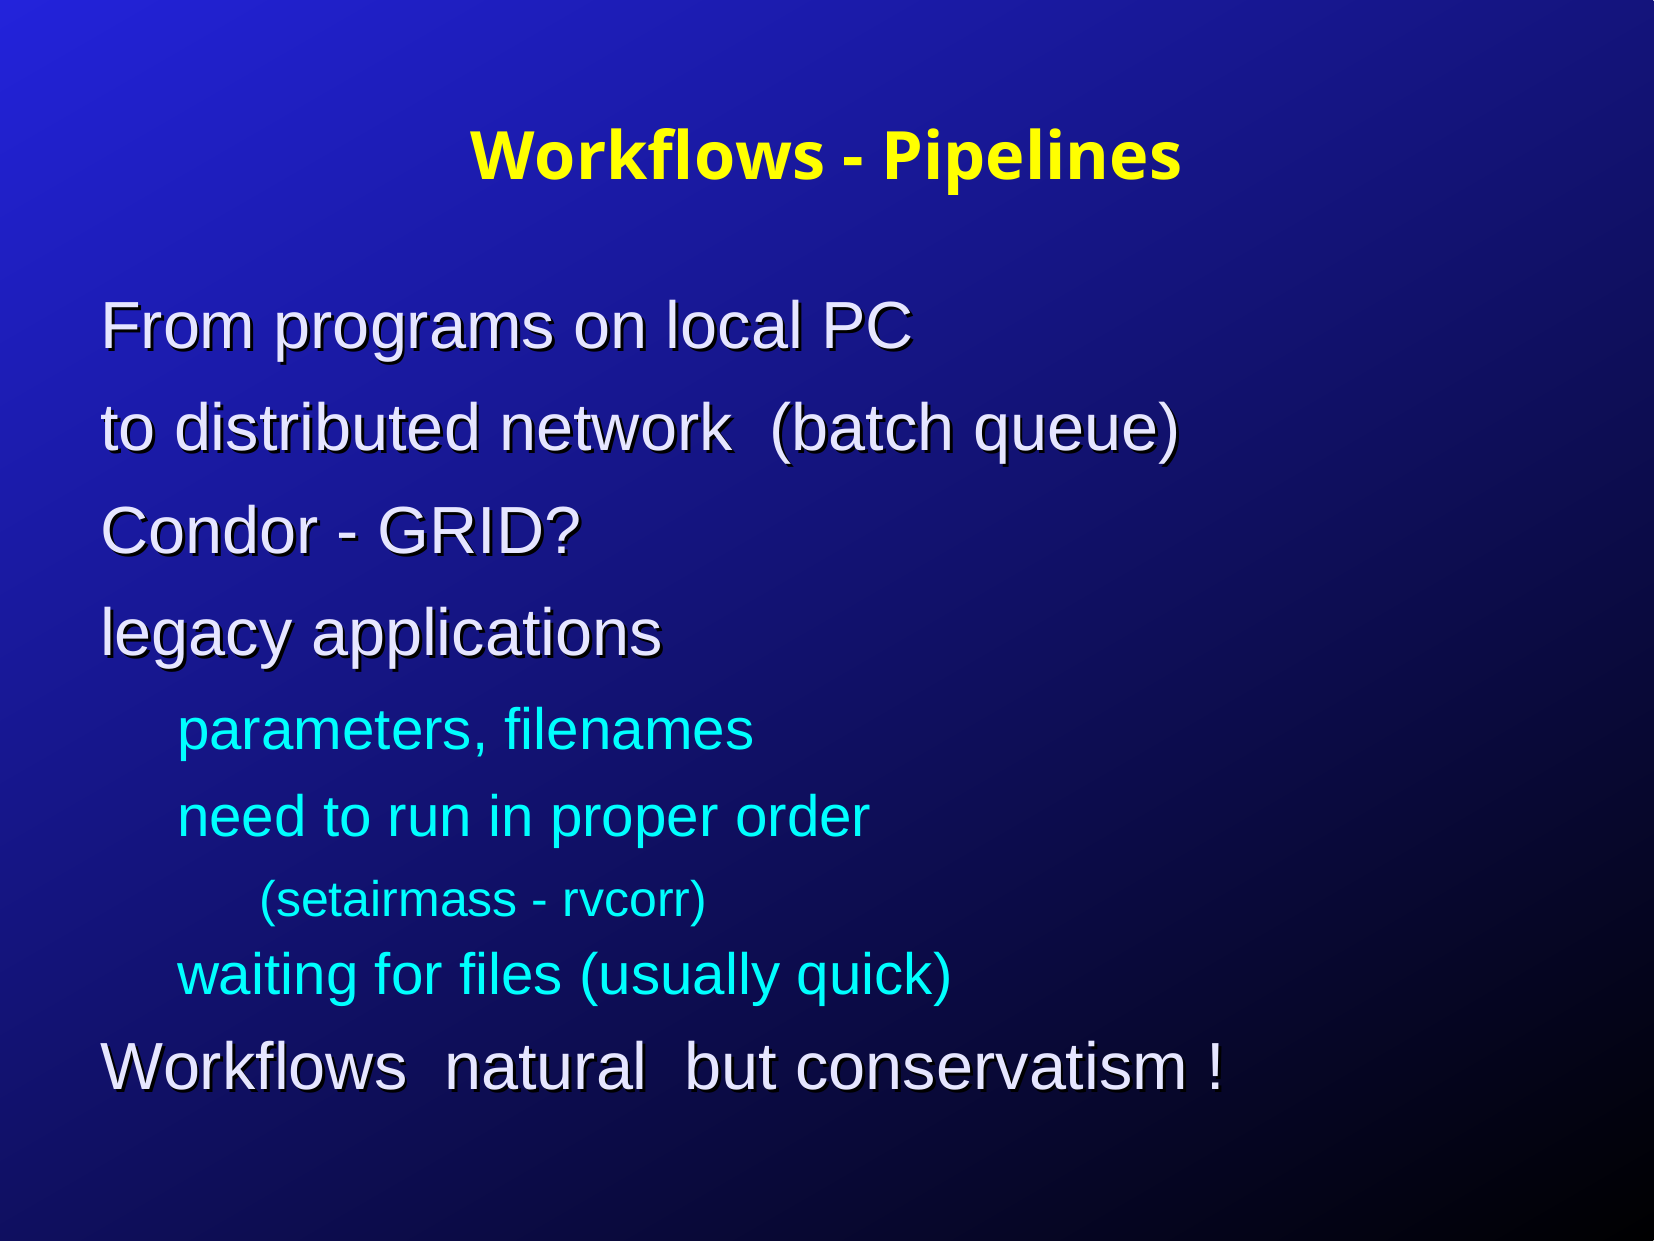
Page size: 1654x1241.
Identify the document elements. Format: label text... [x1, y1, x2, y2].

title Workflows - Pipelines [82, 49, 1571, 257]
list From programs on local PC to distributed network (batch queue) Condor - GRID? legacy applications parameters, filenames need to run in proper order (setairmass - rvcorr) waiting for files (usually quick) Workflows natural but conservatism ! [82, 290, 1571, 1148]
